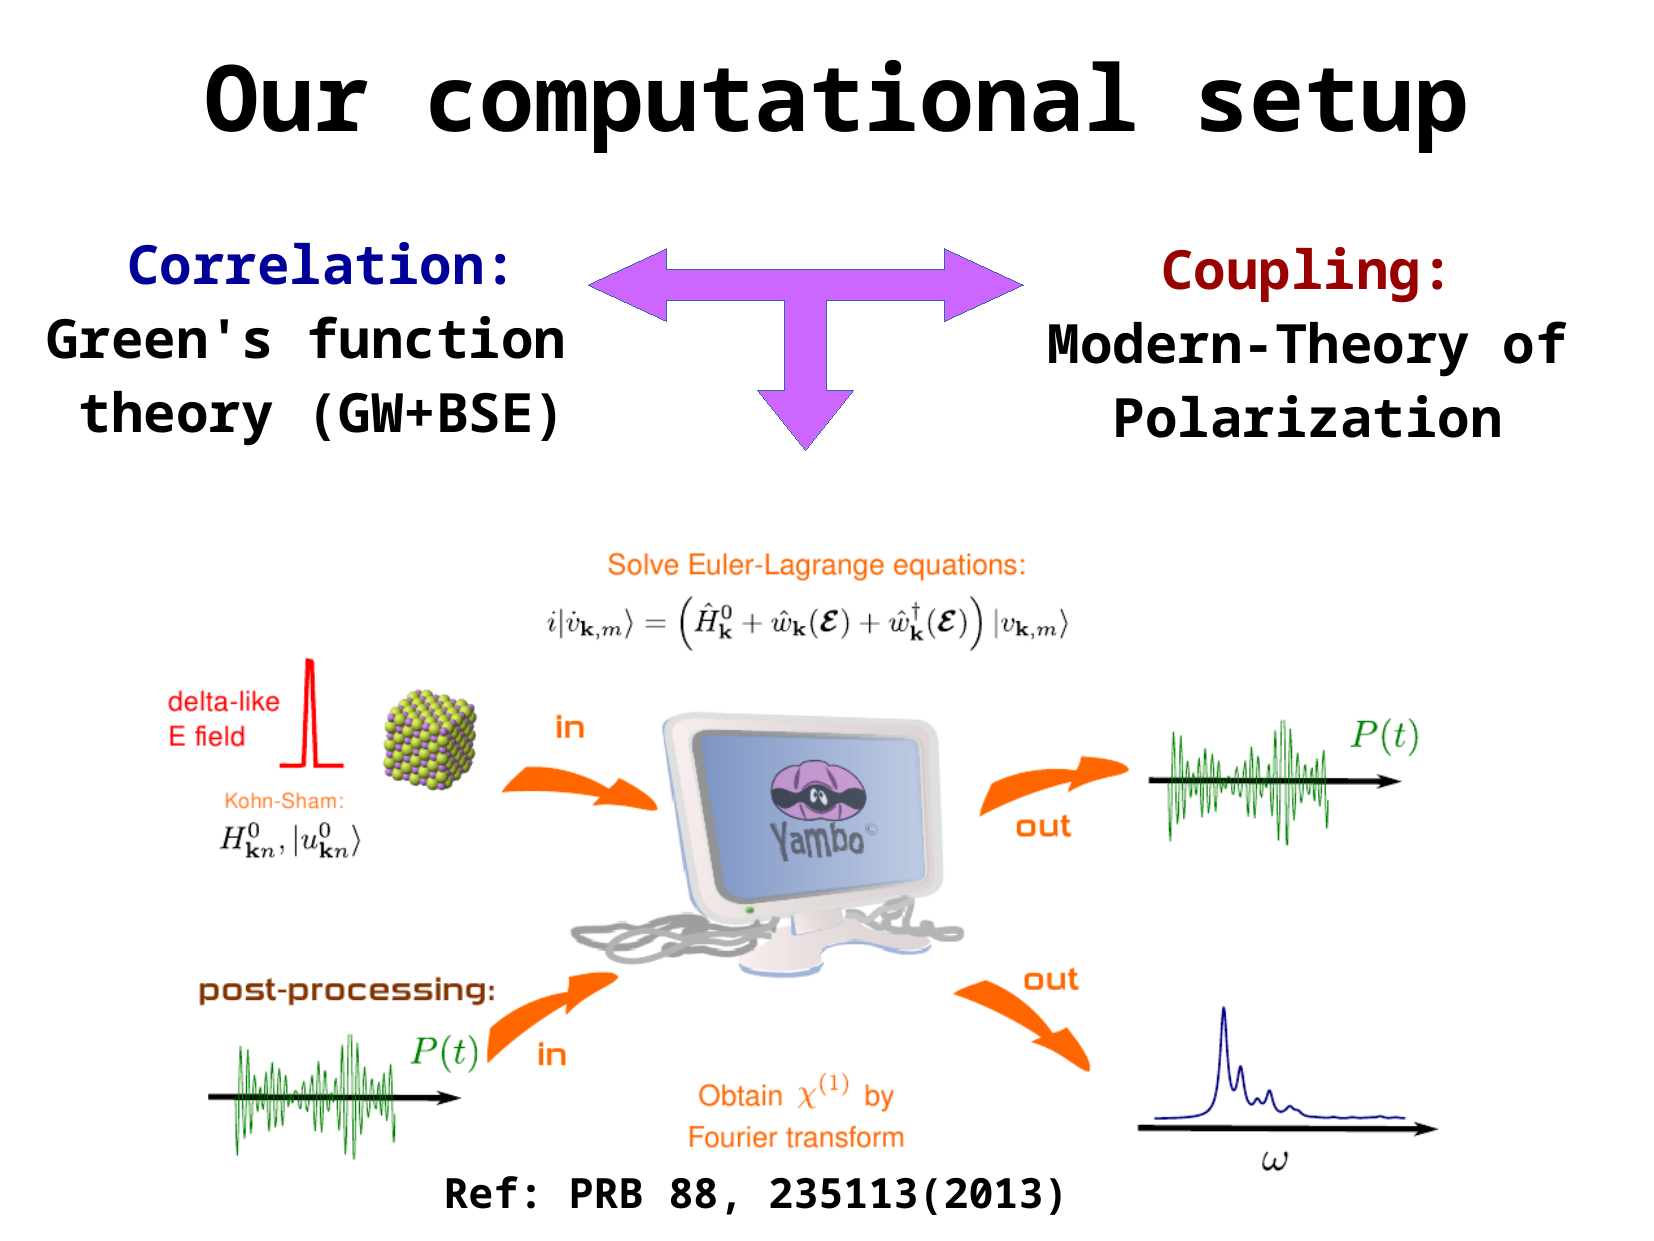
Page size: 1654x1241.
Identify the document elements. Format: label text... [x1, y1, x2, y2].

title Coupling: Modern-Theory of Polarization [975, 248, 1606, 437]
text_box Our computational setup [129, 42, 1546, 151]
text_box Ref: PRB 88, 235113(2013) [408, 1155, 1114, 1231]
text_box [588, 248, 1024, 451]
picture [138, 465, 1561, 1194]
text_box Correlation: Green's function theory (GW+BSE) [30, 240, 616, 436]
